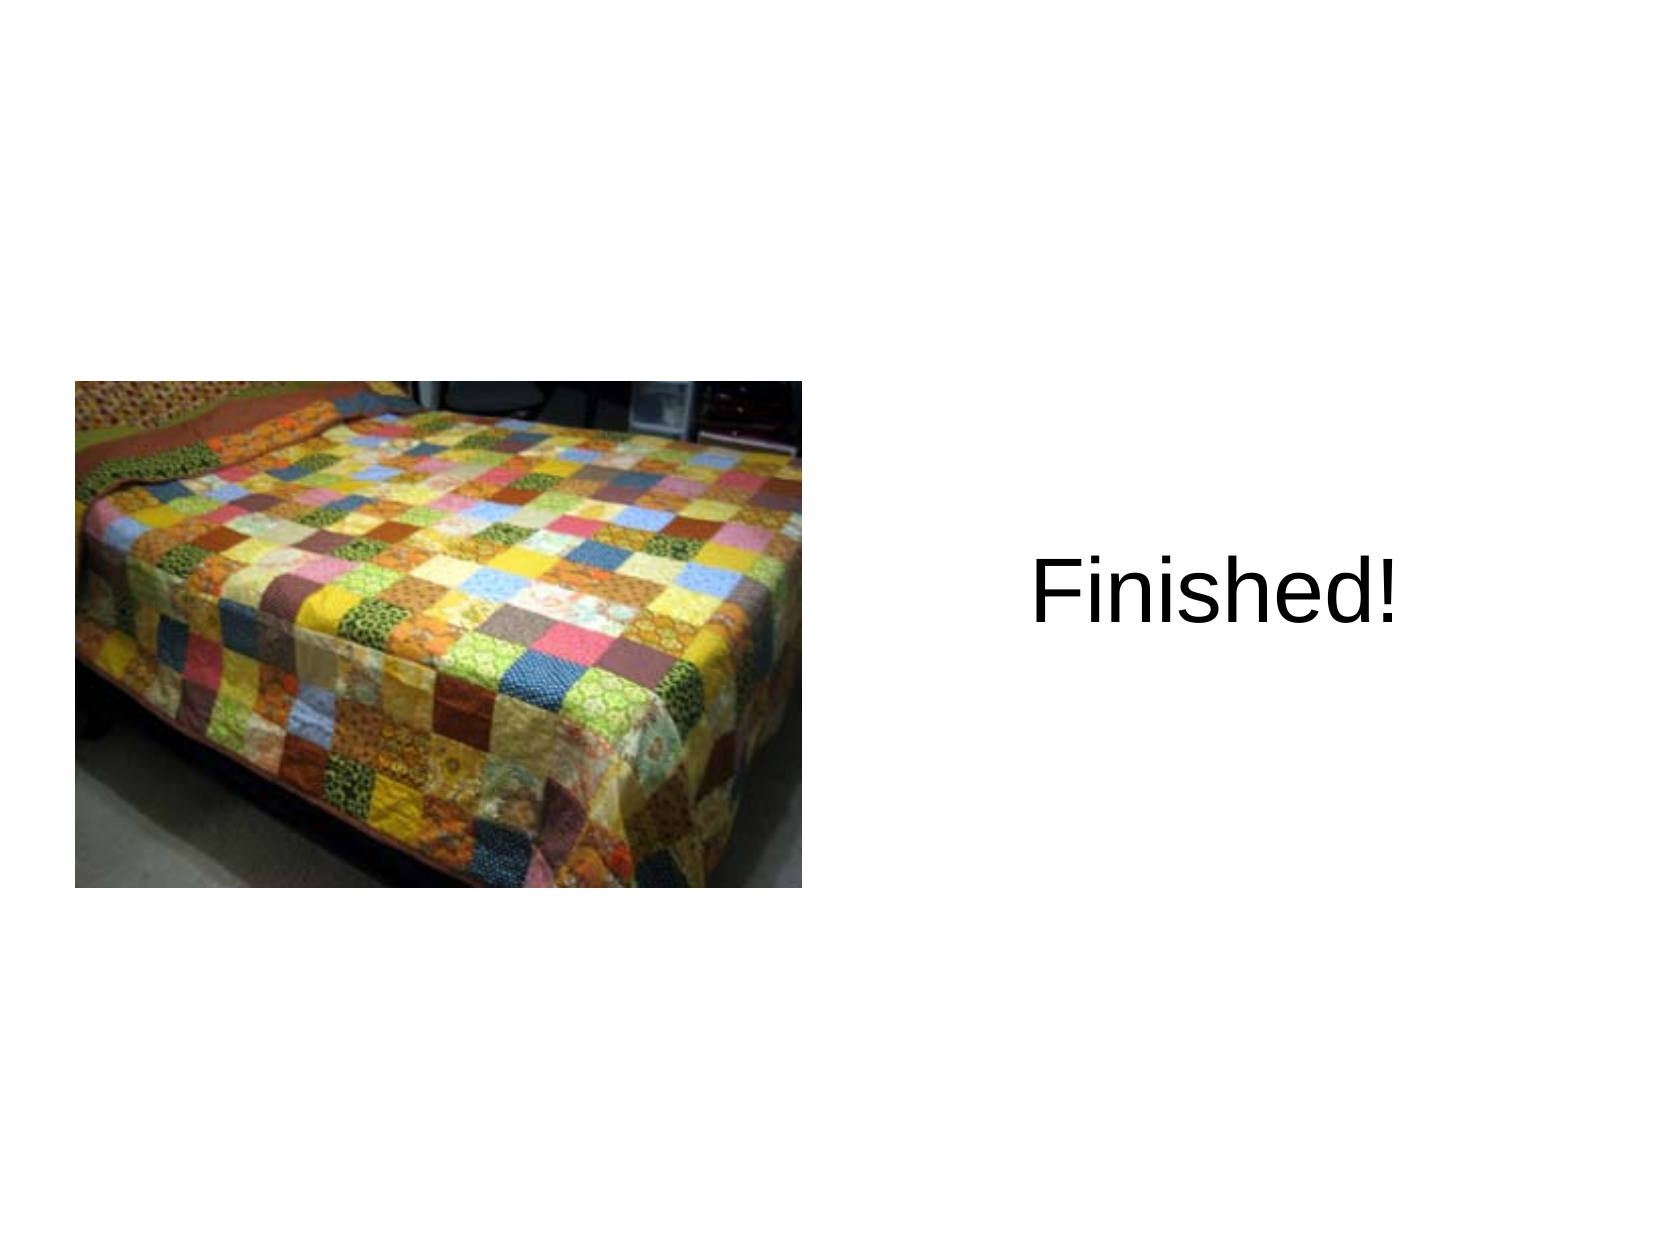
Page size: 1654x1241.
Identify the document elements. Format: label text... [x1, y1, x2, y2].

title Finished! [825, 56, 1571, 1126]
picture [75, 381, 802, 888]
